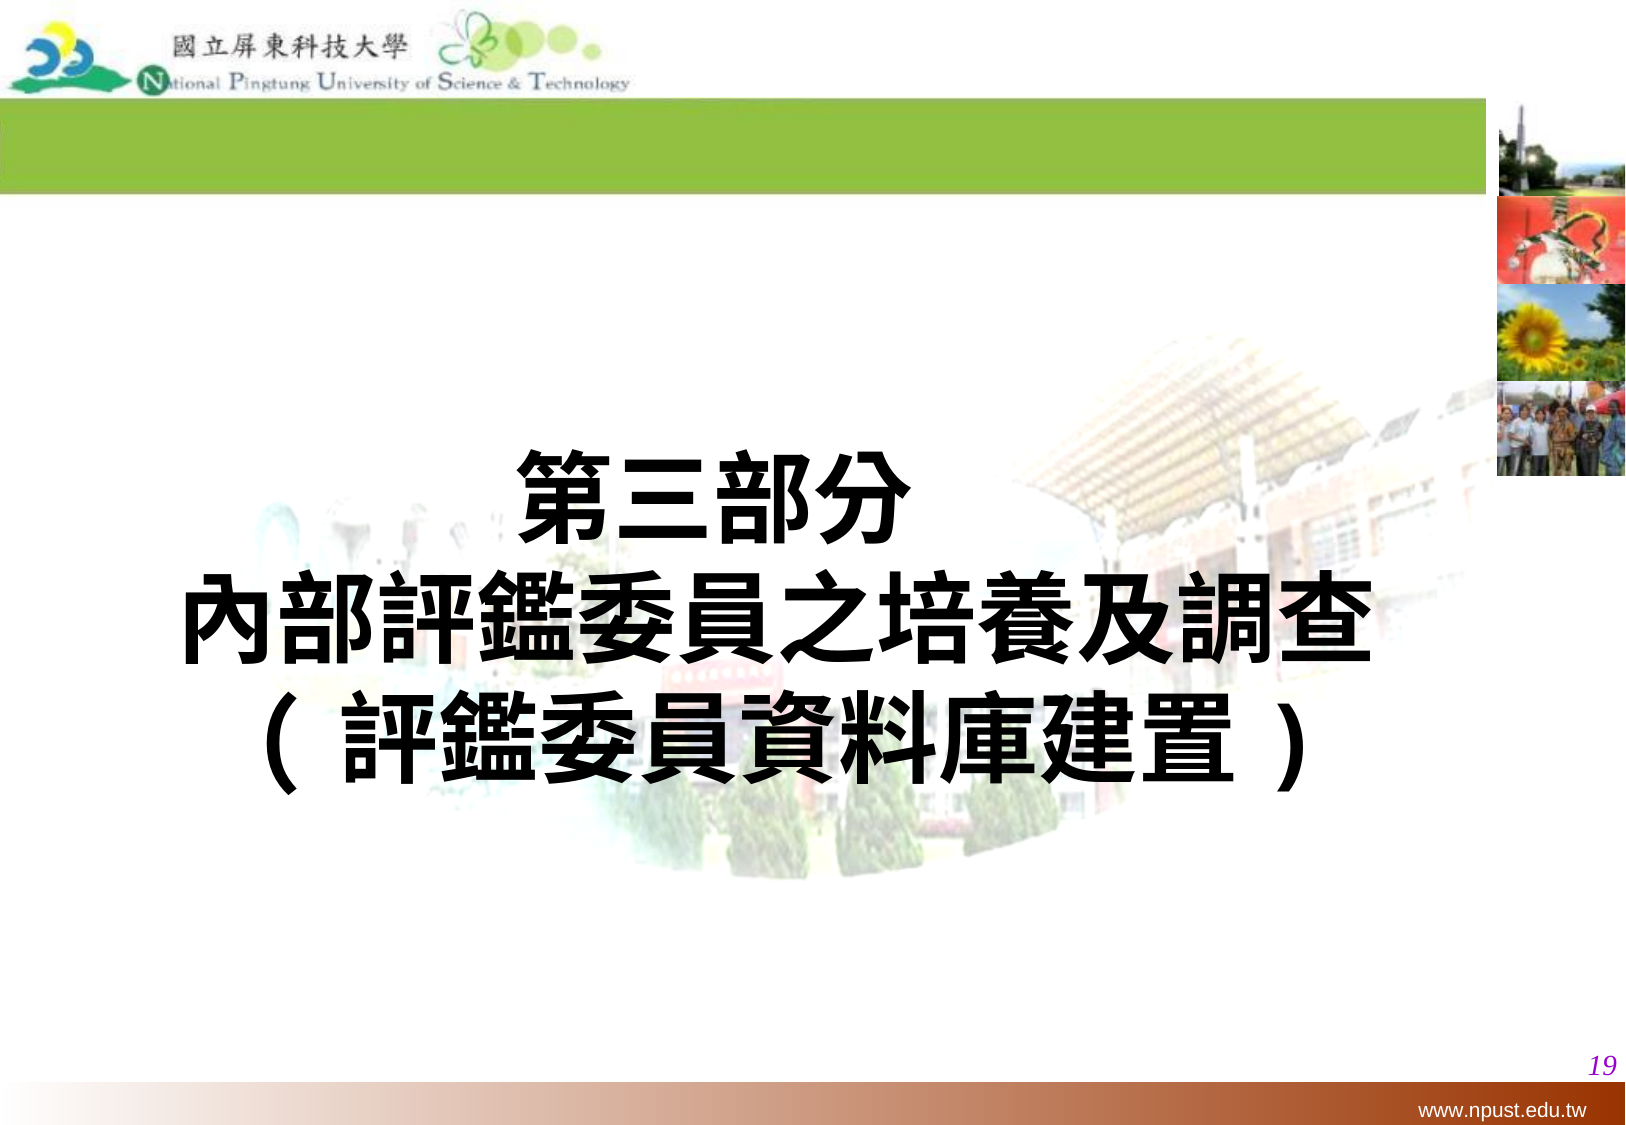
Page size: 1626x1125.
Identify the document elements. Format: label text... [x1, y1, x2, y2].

picture [1497, 101, 1626, 476]
text_box 第三部分 內部評鑑委員之培養及調查(評鑑委員資料庫建置) [151, 420, 1427, 811]
picture [0, 0, 1486, 220]
